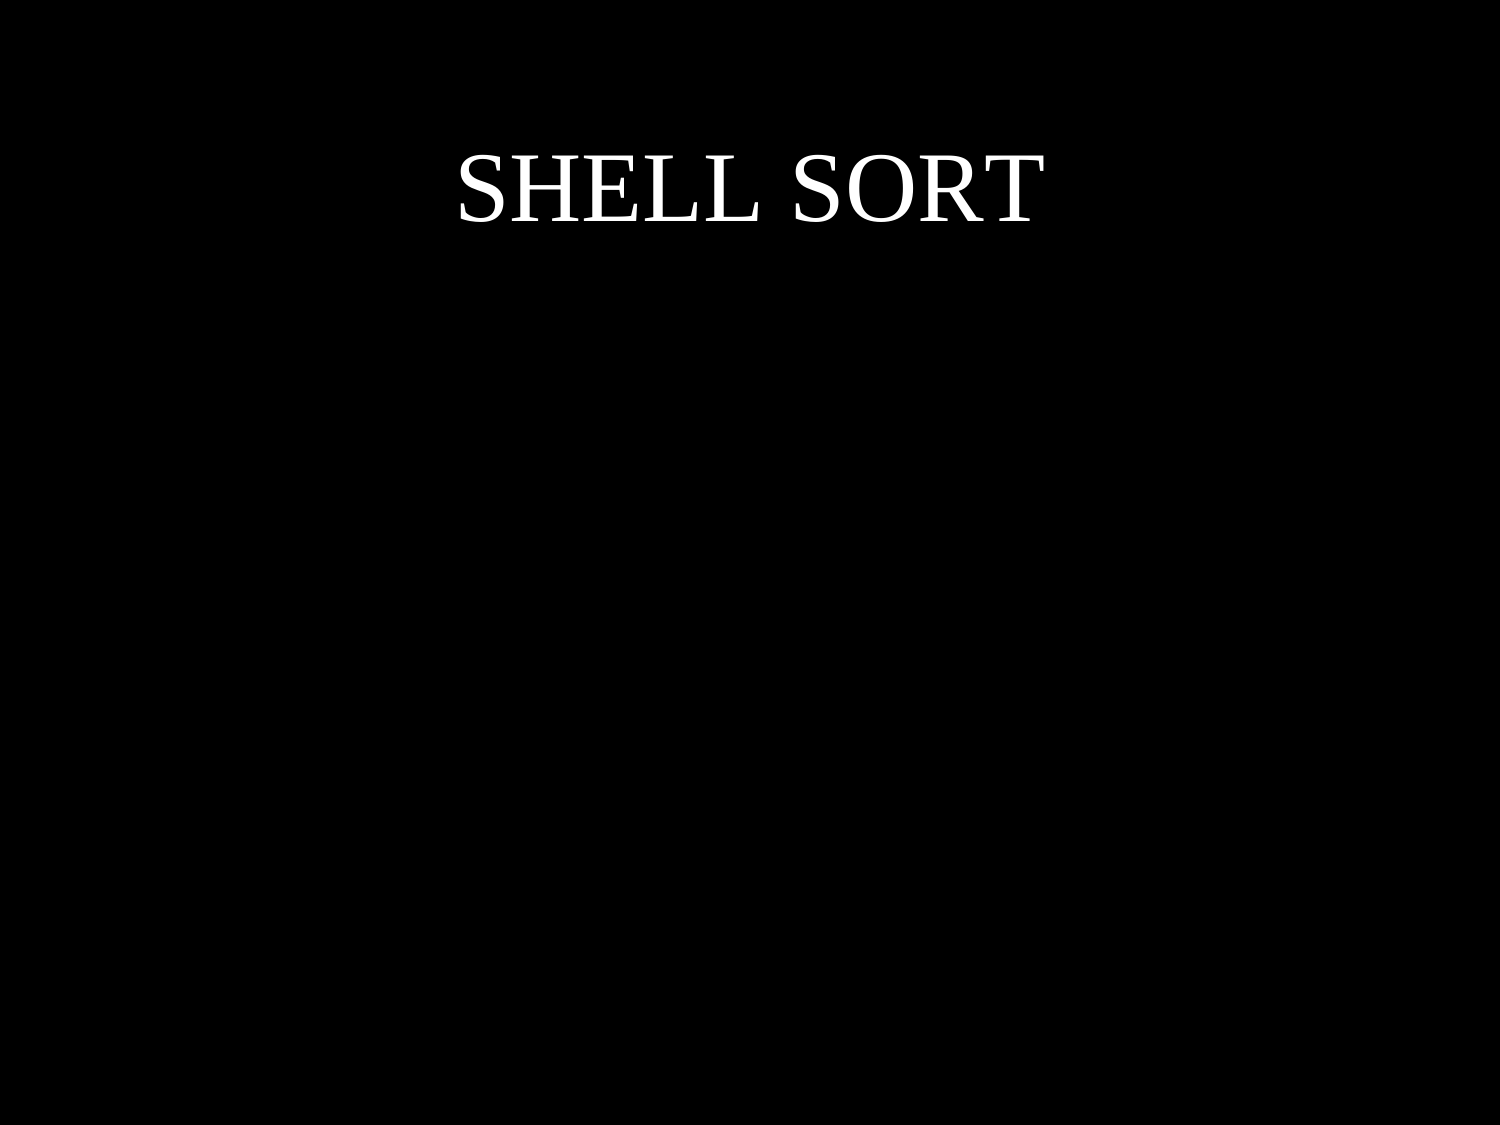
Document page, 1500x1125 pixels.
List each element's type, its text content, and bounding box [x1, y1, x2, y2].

title SHELL SORT [75, 41, 1426, 334]
